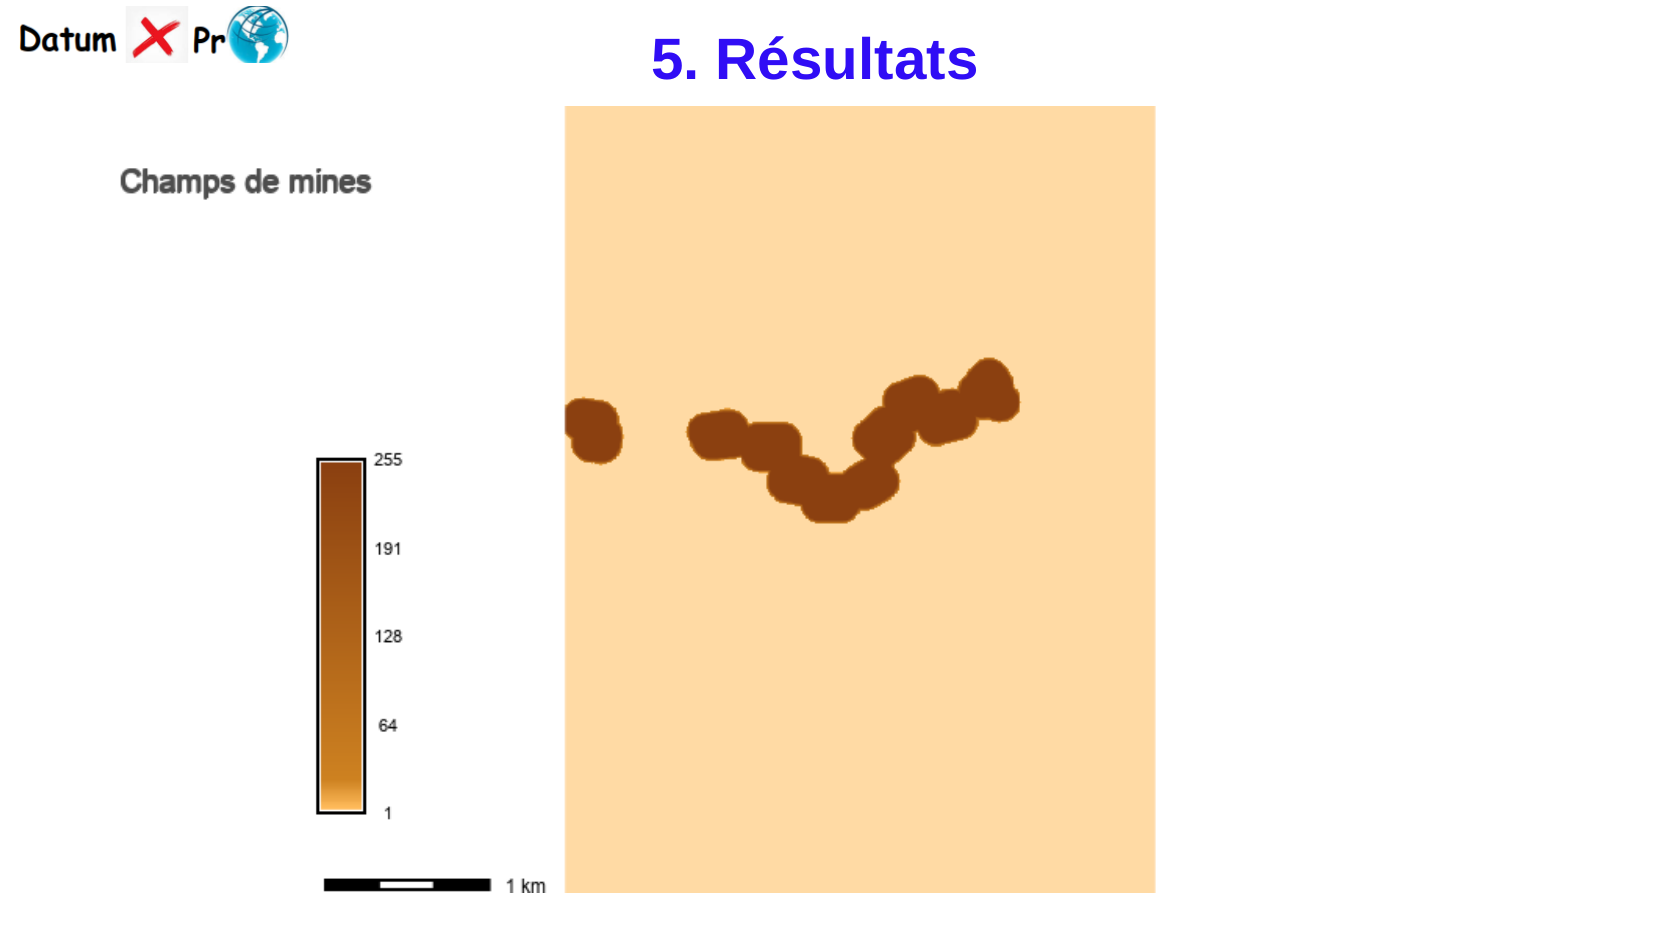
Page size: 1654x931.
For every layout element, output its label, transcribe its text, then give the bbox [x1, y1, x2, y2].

title 5. Résultats [165, 23, 1465, 89]
picture [0, 6, 319, 63]
picture [82, 106, 1639, 893]
